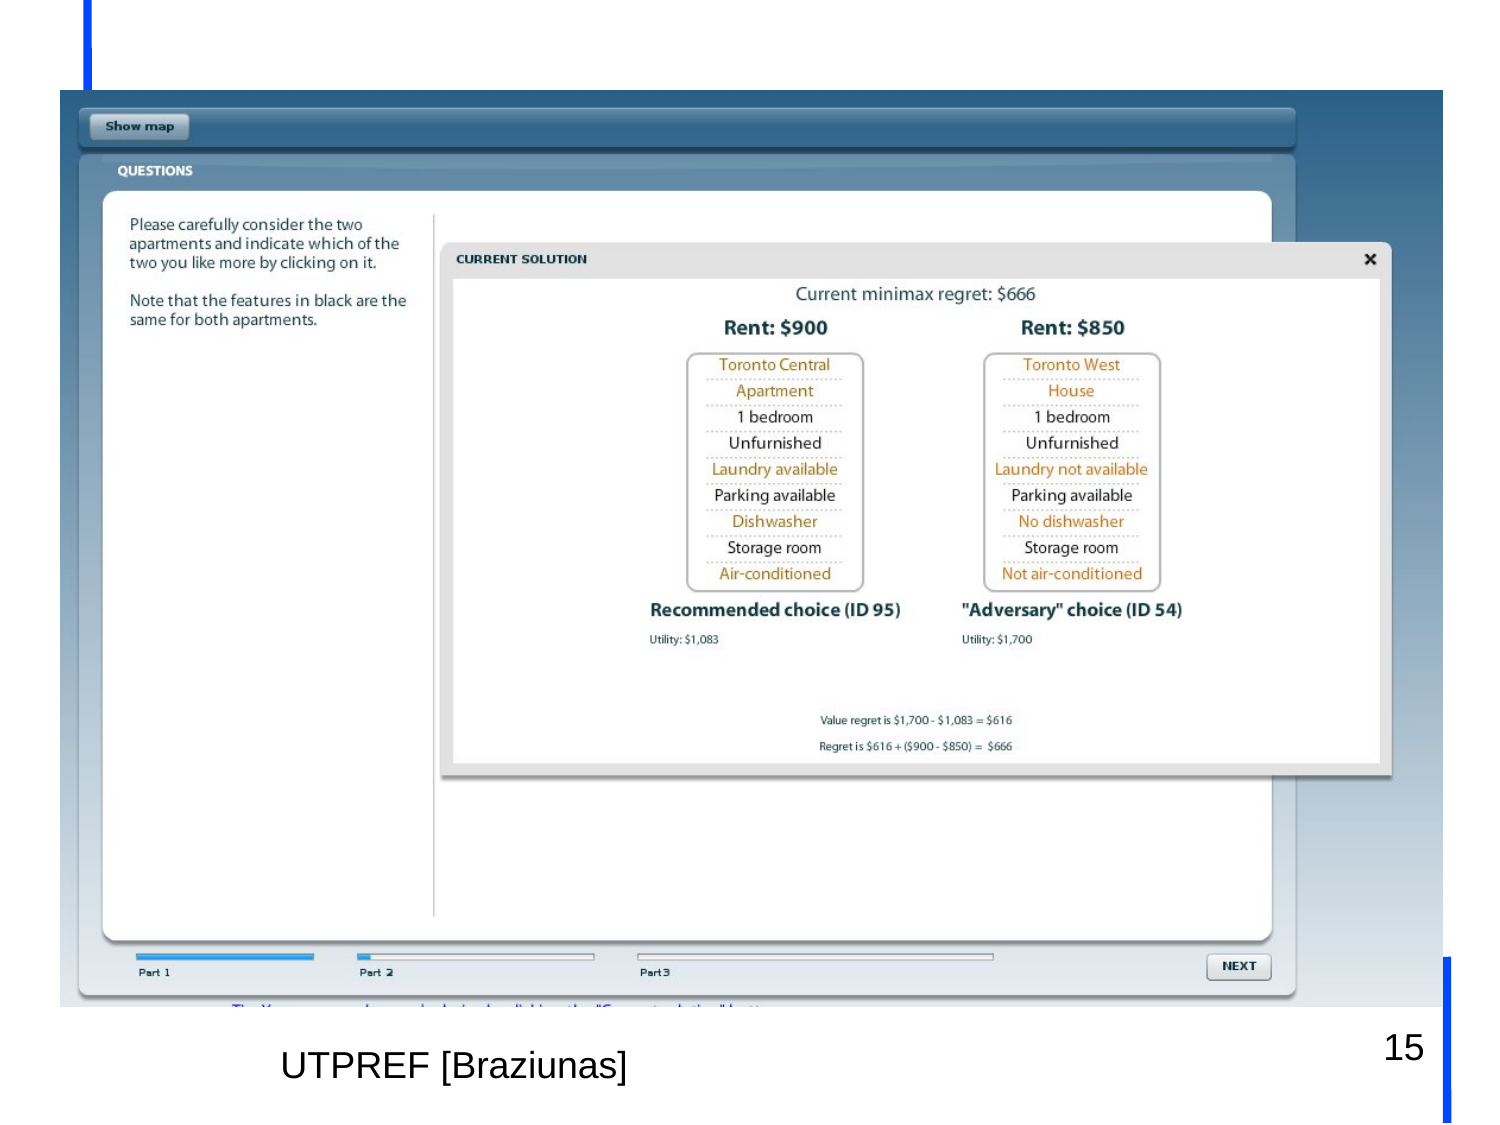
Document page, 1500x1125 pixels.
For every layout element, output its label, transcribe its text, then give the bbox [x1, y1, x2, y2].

text_box UTPREF [Braziunas] [265, 1033, 945, 1094]
picture [60, 90, 1443, 1007]
